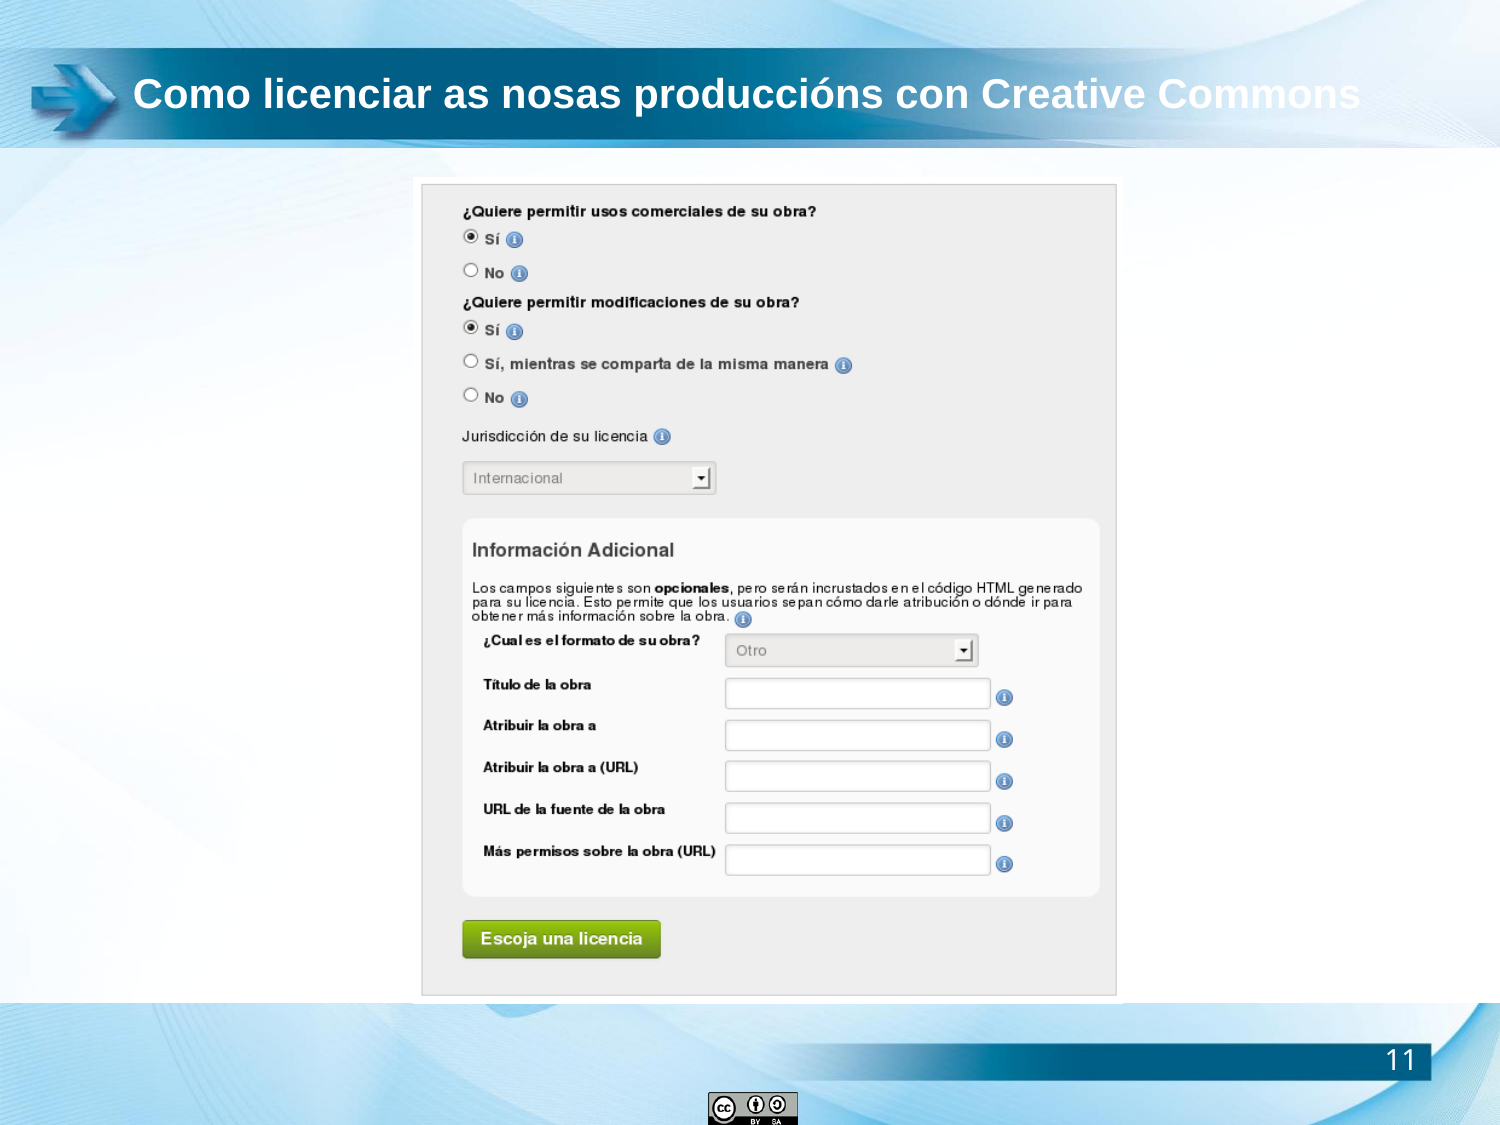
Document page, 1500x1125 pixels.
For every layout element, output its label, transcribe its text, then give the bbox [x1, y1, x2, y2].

picture [0, 0, 1500, 1125]
text_box <número> [1082, 1031, 1433, 1092]
text_box Como licenciar as nosas produccións con Creative Commons [118, 59, 1377, 124]
